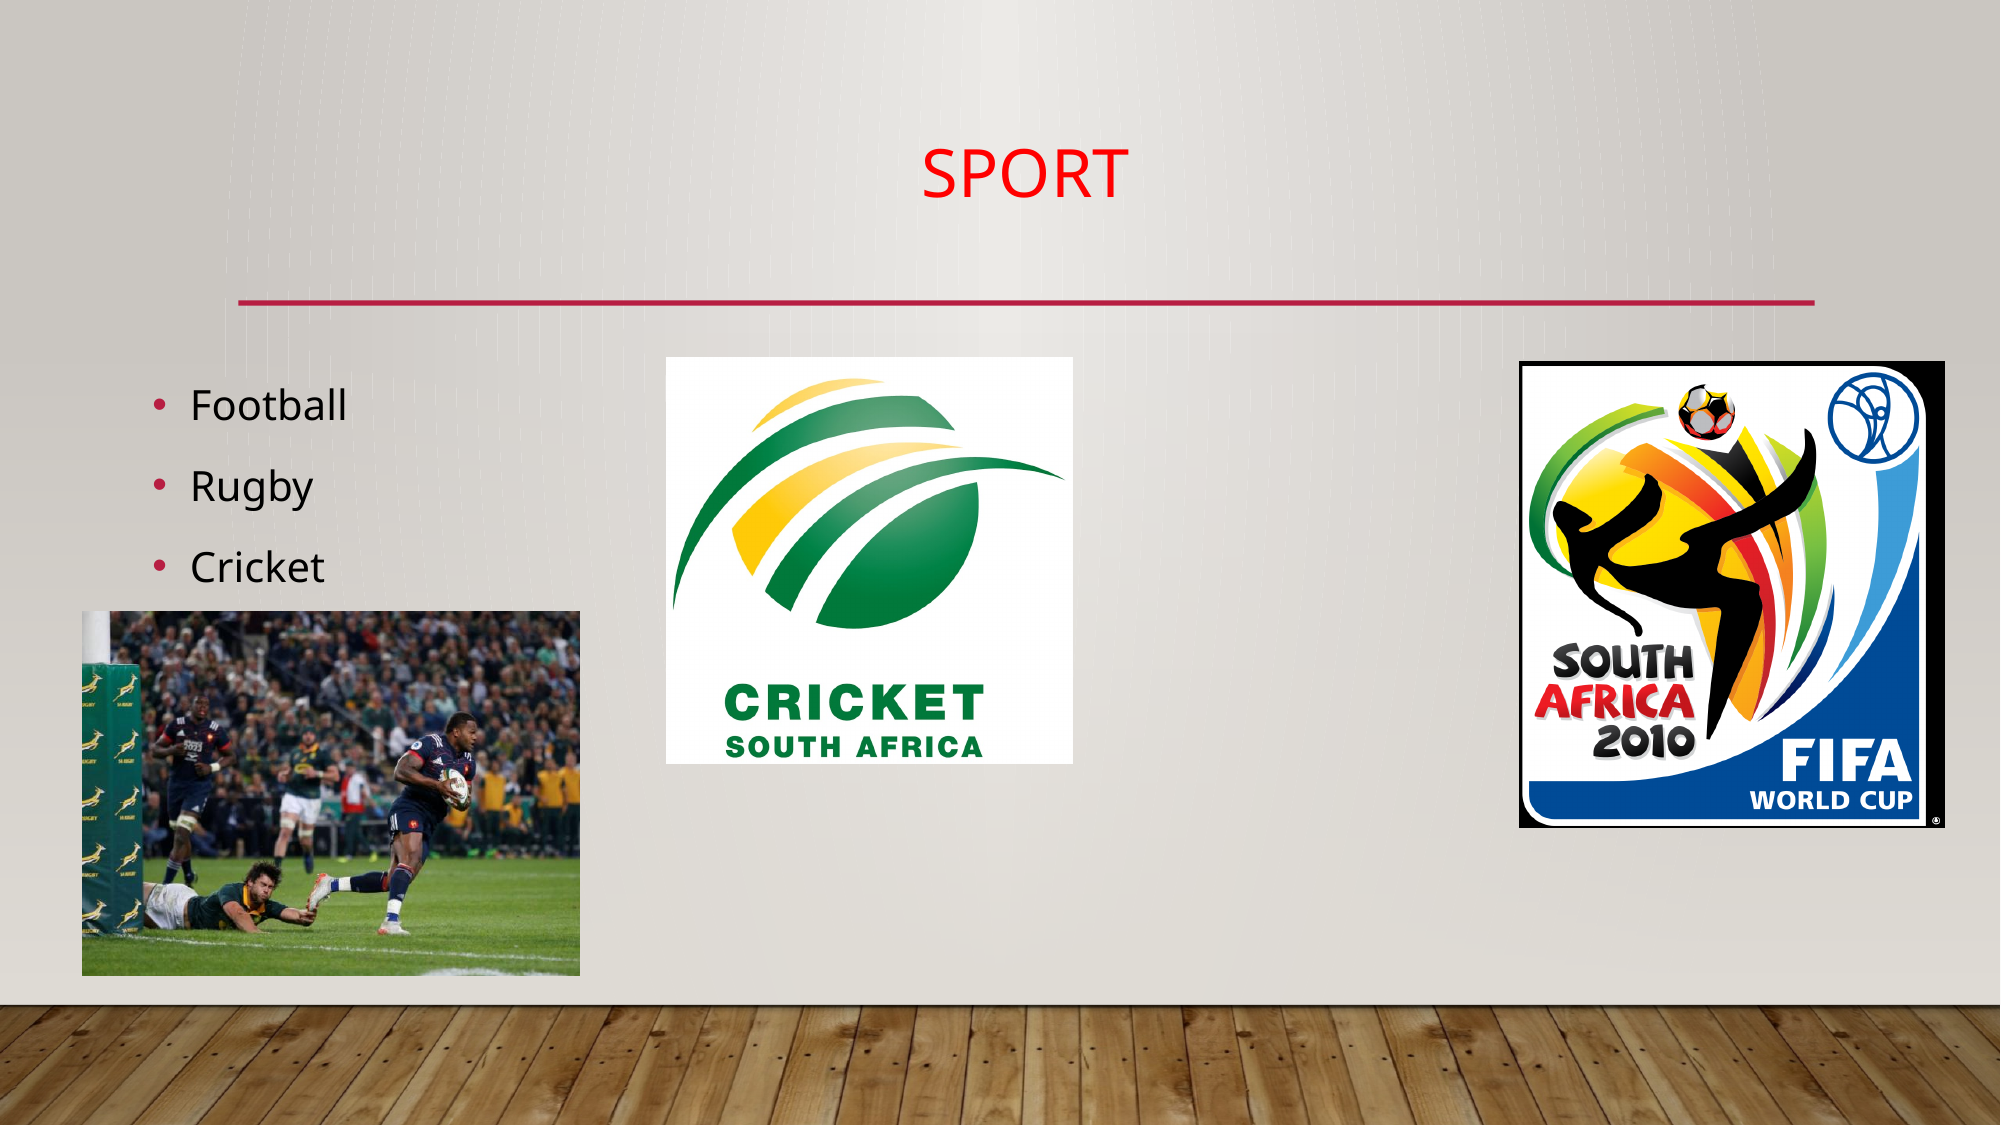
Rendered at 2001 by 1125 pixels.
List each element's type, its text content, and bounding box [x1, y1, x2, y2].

picture [82, 611, 580, 976]
picture [1519, 361, 1945, 828]
picture [666, 357, 1073, 764]
title SPORT [238, 131, 1814, 305]
list Football Rugby Cricket [137, 361, 1863, 1076]
picture [0, 1005, 2000, 1125]
